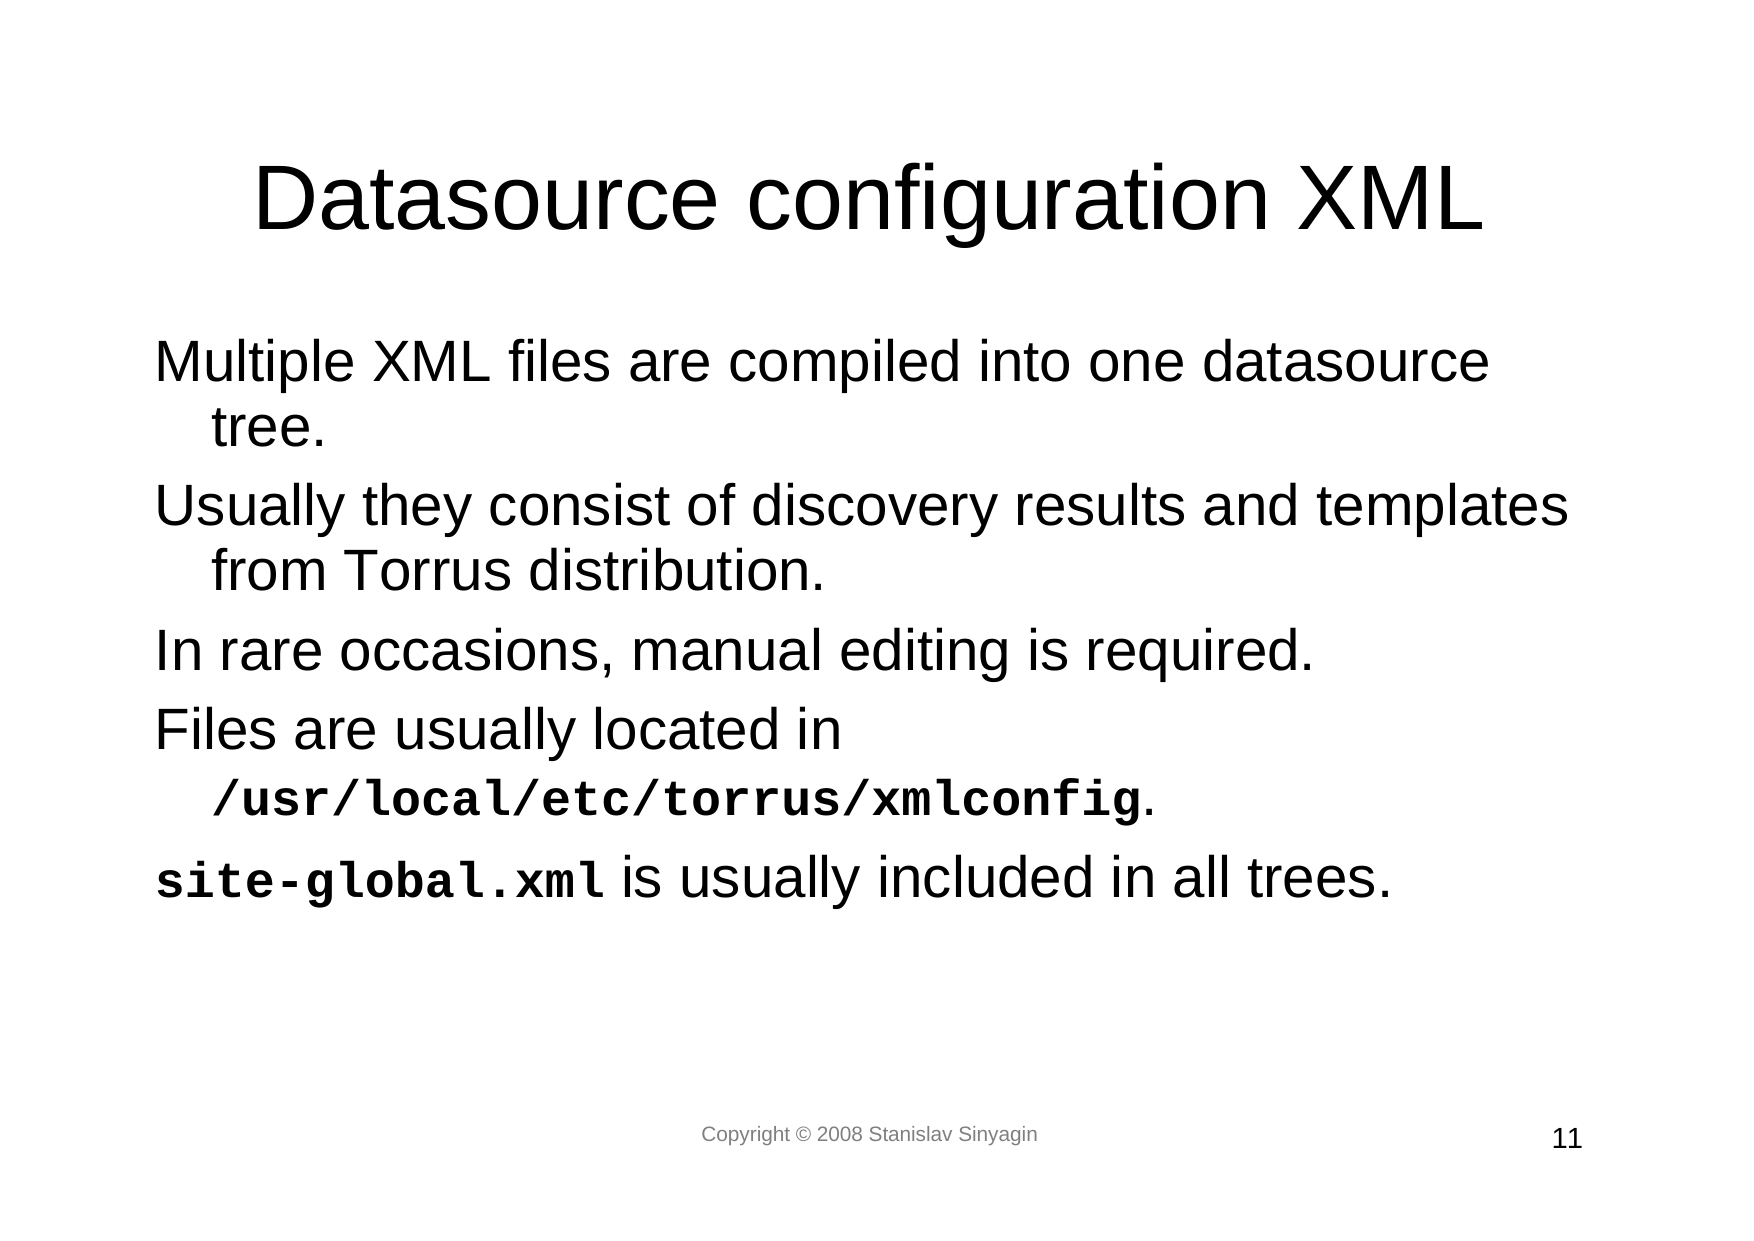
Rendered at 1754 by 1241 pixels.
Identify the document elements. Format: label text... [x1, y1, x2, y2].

list Multiple XML files are compiled into one datasource tree. Usually they consist of discovery results and templates from Torrus distribution. In rare occasions, manual editing is required. Files are usually located in /usr/local/etc/torrus/xmlconfig. site-global.xml is usually included in all trees. [140, 320, 1599, 1077]
title Datasource configuration XML [140, 96, 1599, 299]
